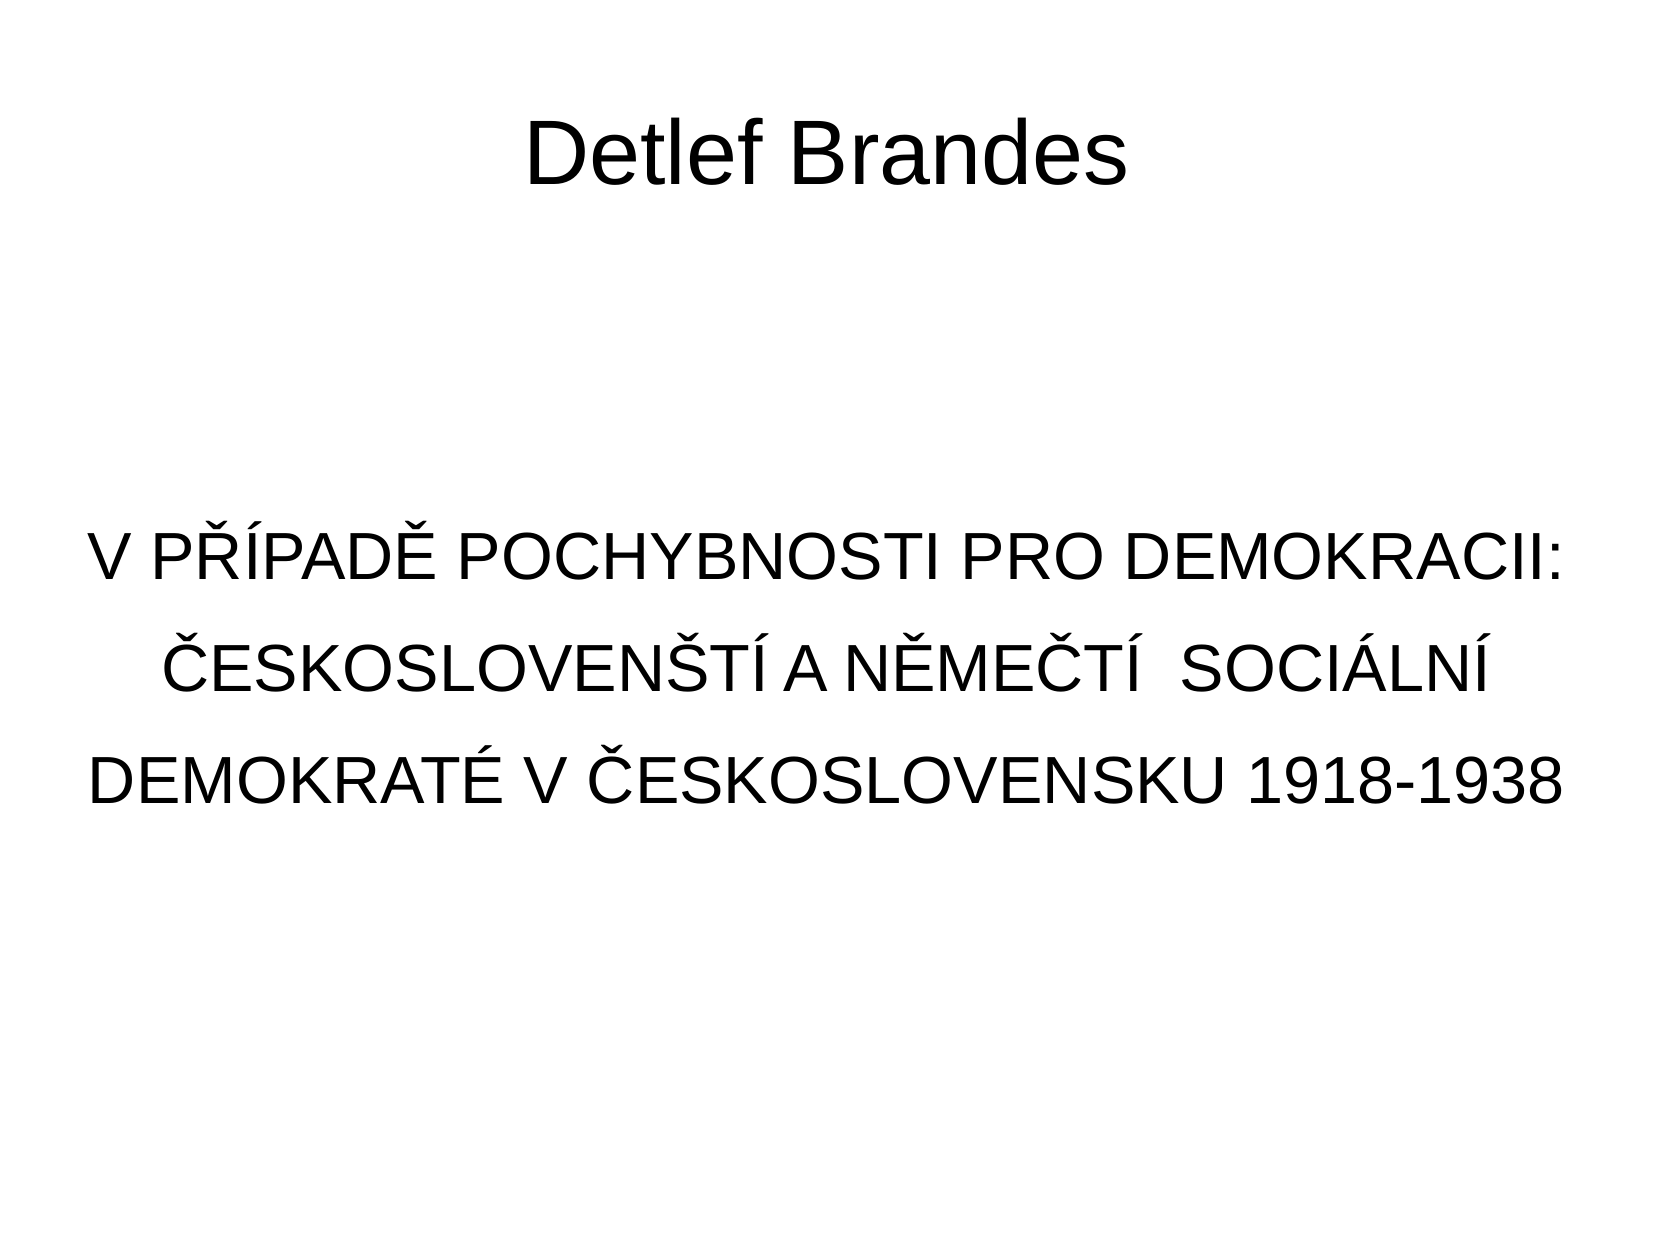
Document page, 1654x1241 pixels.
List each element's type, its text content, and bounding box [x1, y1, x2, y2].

subtitle V případě pochybnosti pro demokracii: Českoslovenští a němečtí sociální demokraté v Československu 1918-1938 [82, 290, 1571, 1010]
title Detlef Brandes [82, 49, 1571, 257]
